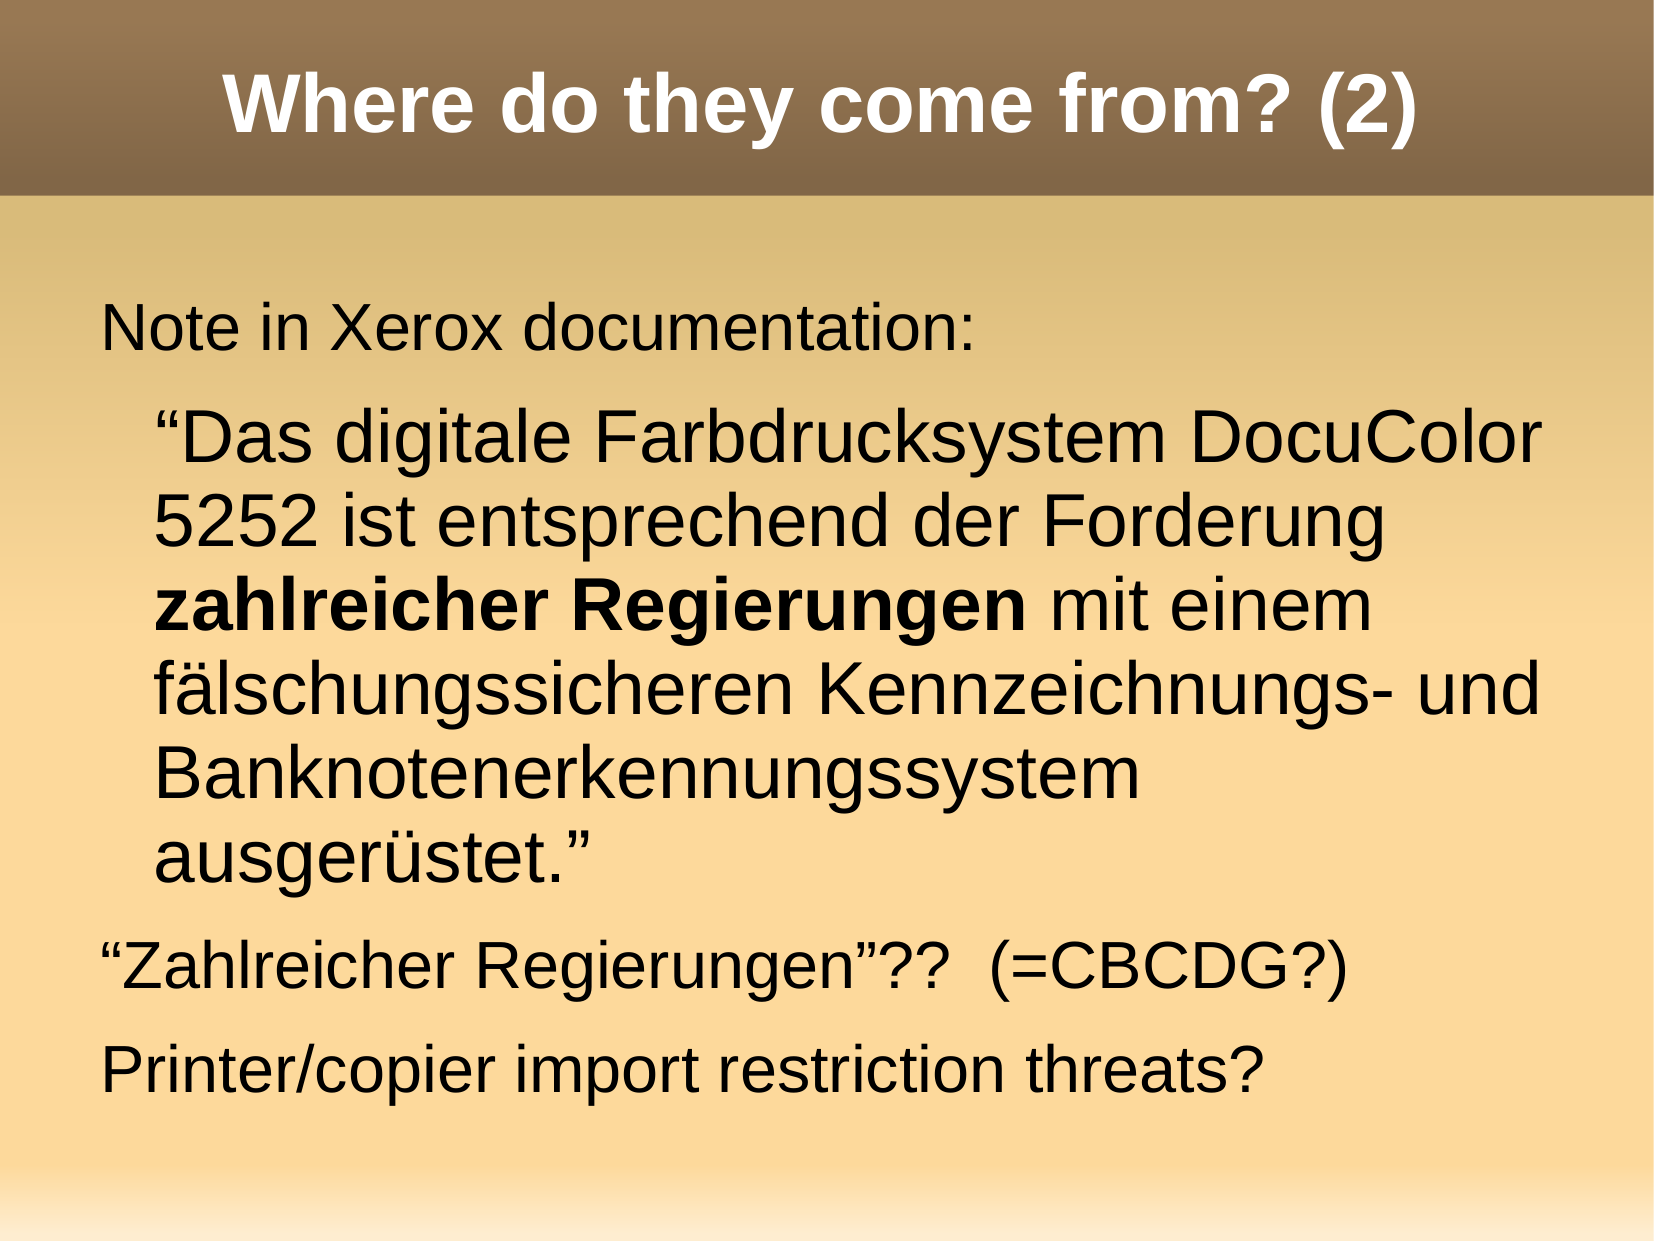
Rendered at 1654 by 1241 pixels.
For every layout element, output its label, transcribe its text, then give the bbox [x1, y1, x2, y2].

title Where do they come from? (2) [76, 0, 1565, 208]
list Note in Xerox documentation: “Das digitale Farbdrucksystem DocuColor 5252 ist entsprechend der Forderung zahlreicher Regierungen mit einem fälschungssicheren Kennzeichnungs- und Banknotenerkennungssystem ausgerüstet.” “Zahlreicher Regierungen”?? (=CBCDG?) Printer/copier import restriction threats? [82, 290, 1571, 1224]
picture [0, 0, 1654, 1241]
